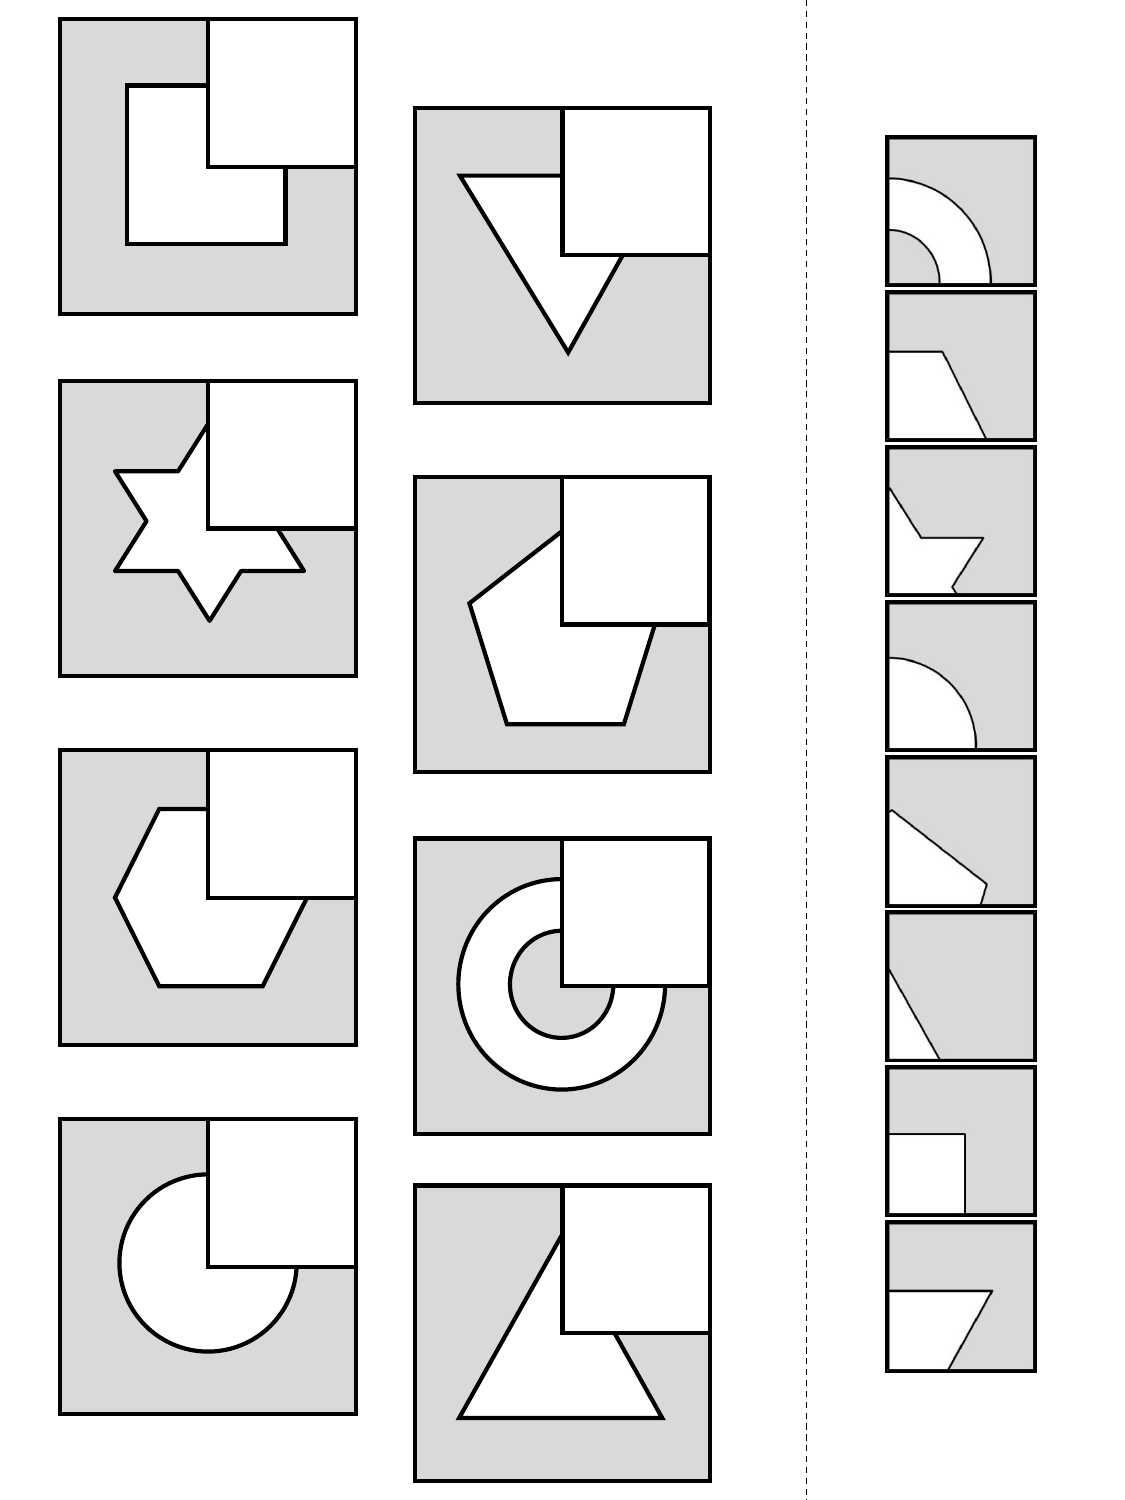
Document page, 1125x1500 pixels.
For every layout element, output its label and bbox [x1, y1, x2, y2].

picture [887, 447, 1035, 595]
text_box [60, 1119, 356, 1415]
text_box [60, 749, 356, 1046]
text_box [414, 838, 711, 1134]
text_box [414, 1185, 711, 1481]
picture [887, 1067, 1035, 1216]
picture [887, 1222, 1035, 1371]
text_box [60, 380, 356, 677]
picture [887, 292, 1035, 440]
picture [887, 602, 1035, 750]
text_box [60, 18, 356, 315]
picture [887, 912, 1035, 1060]
picture [887, 137, 1035, 285]
text_box [414, 476, 711, 773]
text_box [414, 107, 711, 403]
picture [887, 757, 1035, 906]
